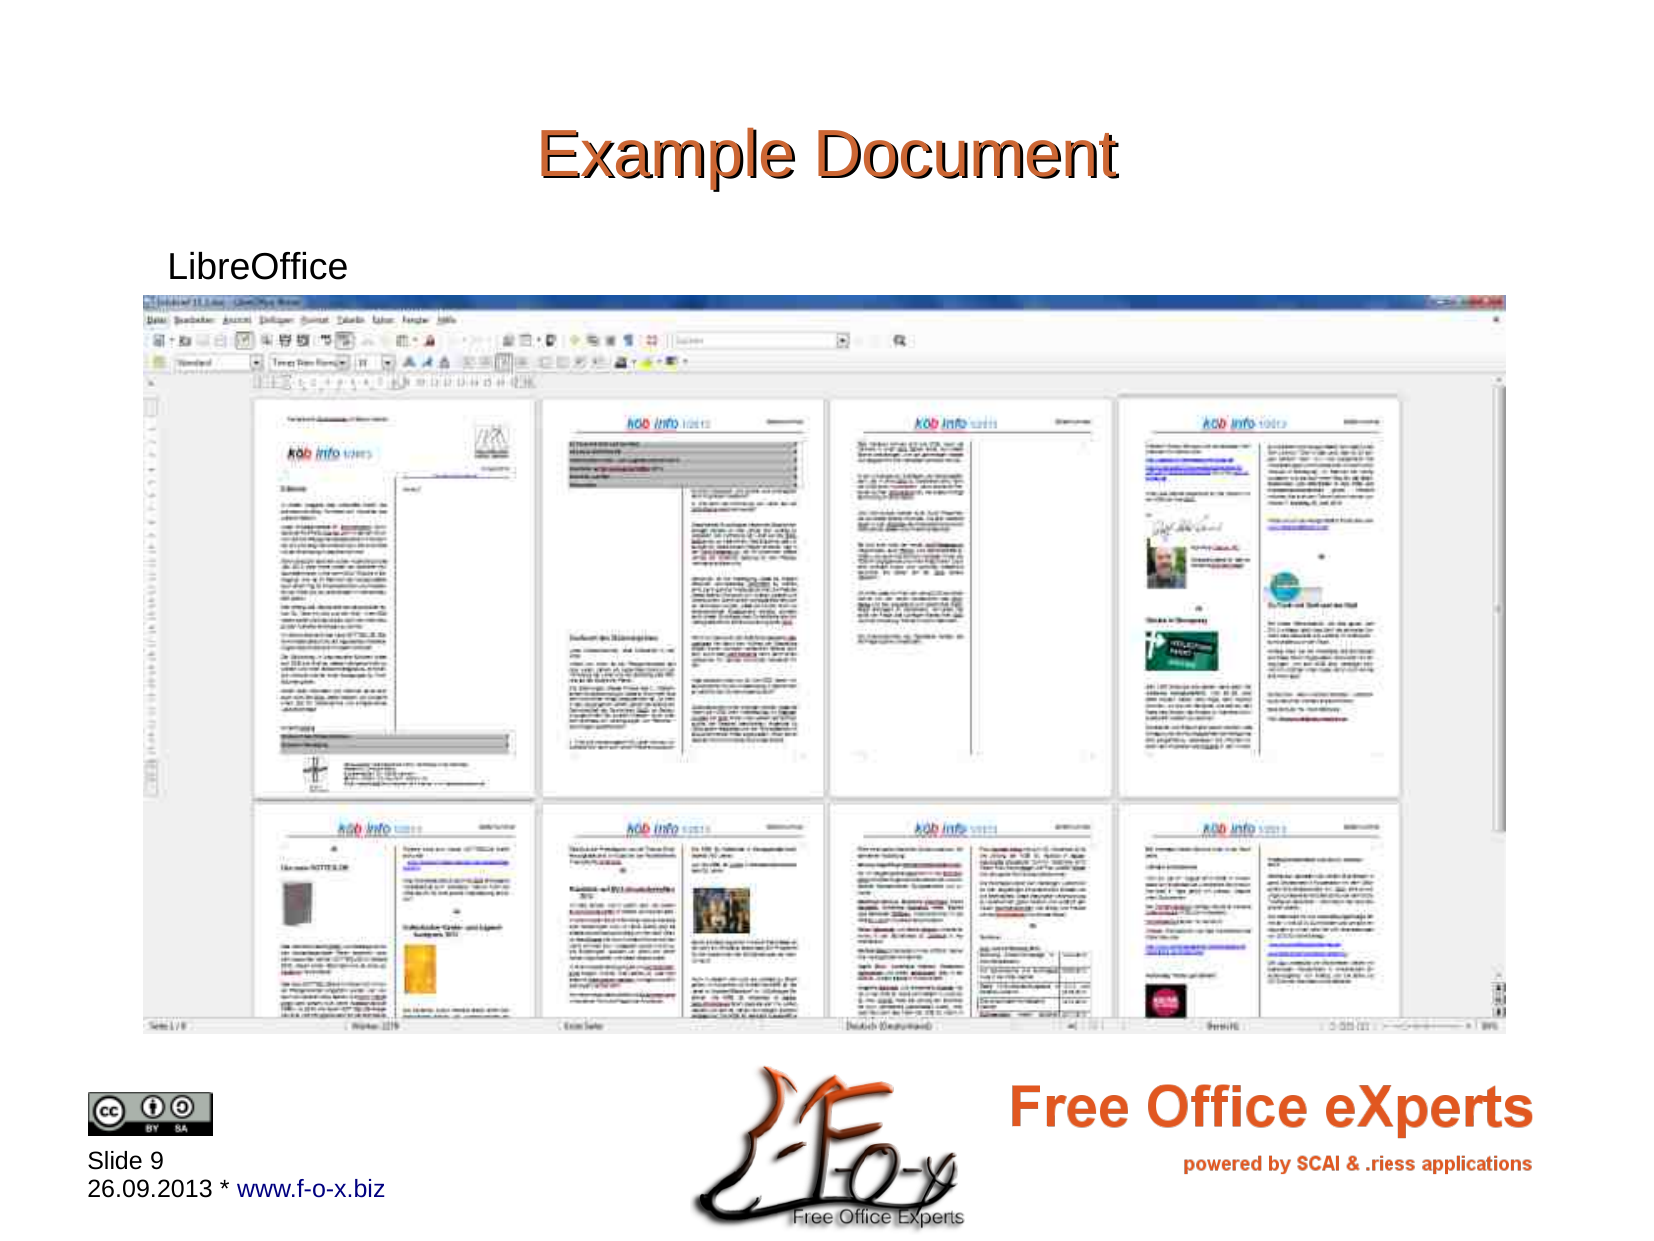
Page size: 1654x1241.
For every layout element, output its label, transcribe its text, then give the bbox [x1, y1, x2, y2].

text_box LibreOffice [152, 238, 364, 296]
picture [690, 1052, 1565, 1236]
picture [143, 295, 1506, 1034]
picture [88, 1092, 213, 1136]
title Example Document [82, 49, 1571, 257]
